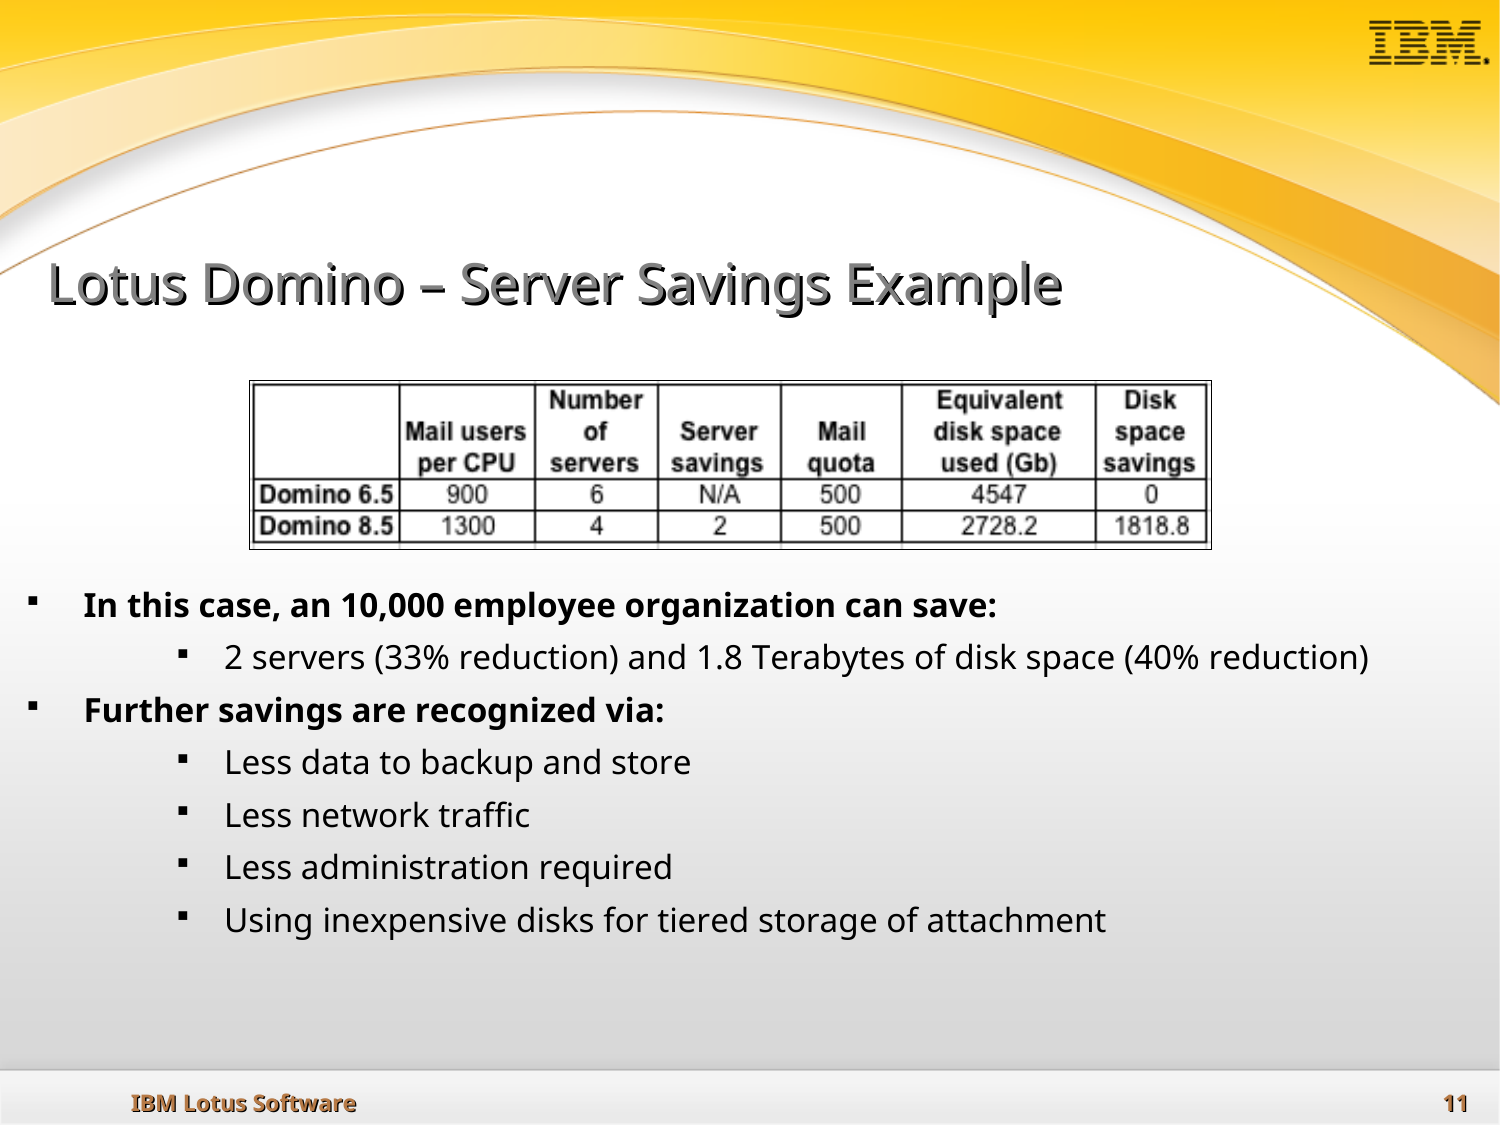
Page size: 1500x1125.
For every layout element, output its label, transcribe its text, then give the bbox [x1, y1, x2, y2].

list In this case, an 10,000 employee organization can save: 2 servers (33% reduction) and 1.8 Terabytes of disk space (40% reduction) Further savings are recognized via: Less data to backup and store Less network traffic Less administration required Using inexpensive disks for tiered storage of attachment [27, 583, 1460, 1018]
picture [0, 0, 1500, 1125]
footer IBM Lotus Software [115, 1079, 679, 1125]
title Lotus Domino – Server Savings Example [31, 239, 1471, 322]
